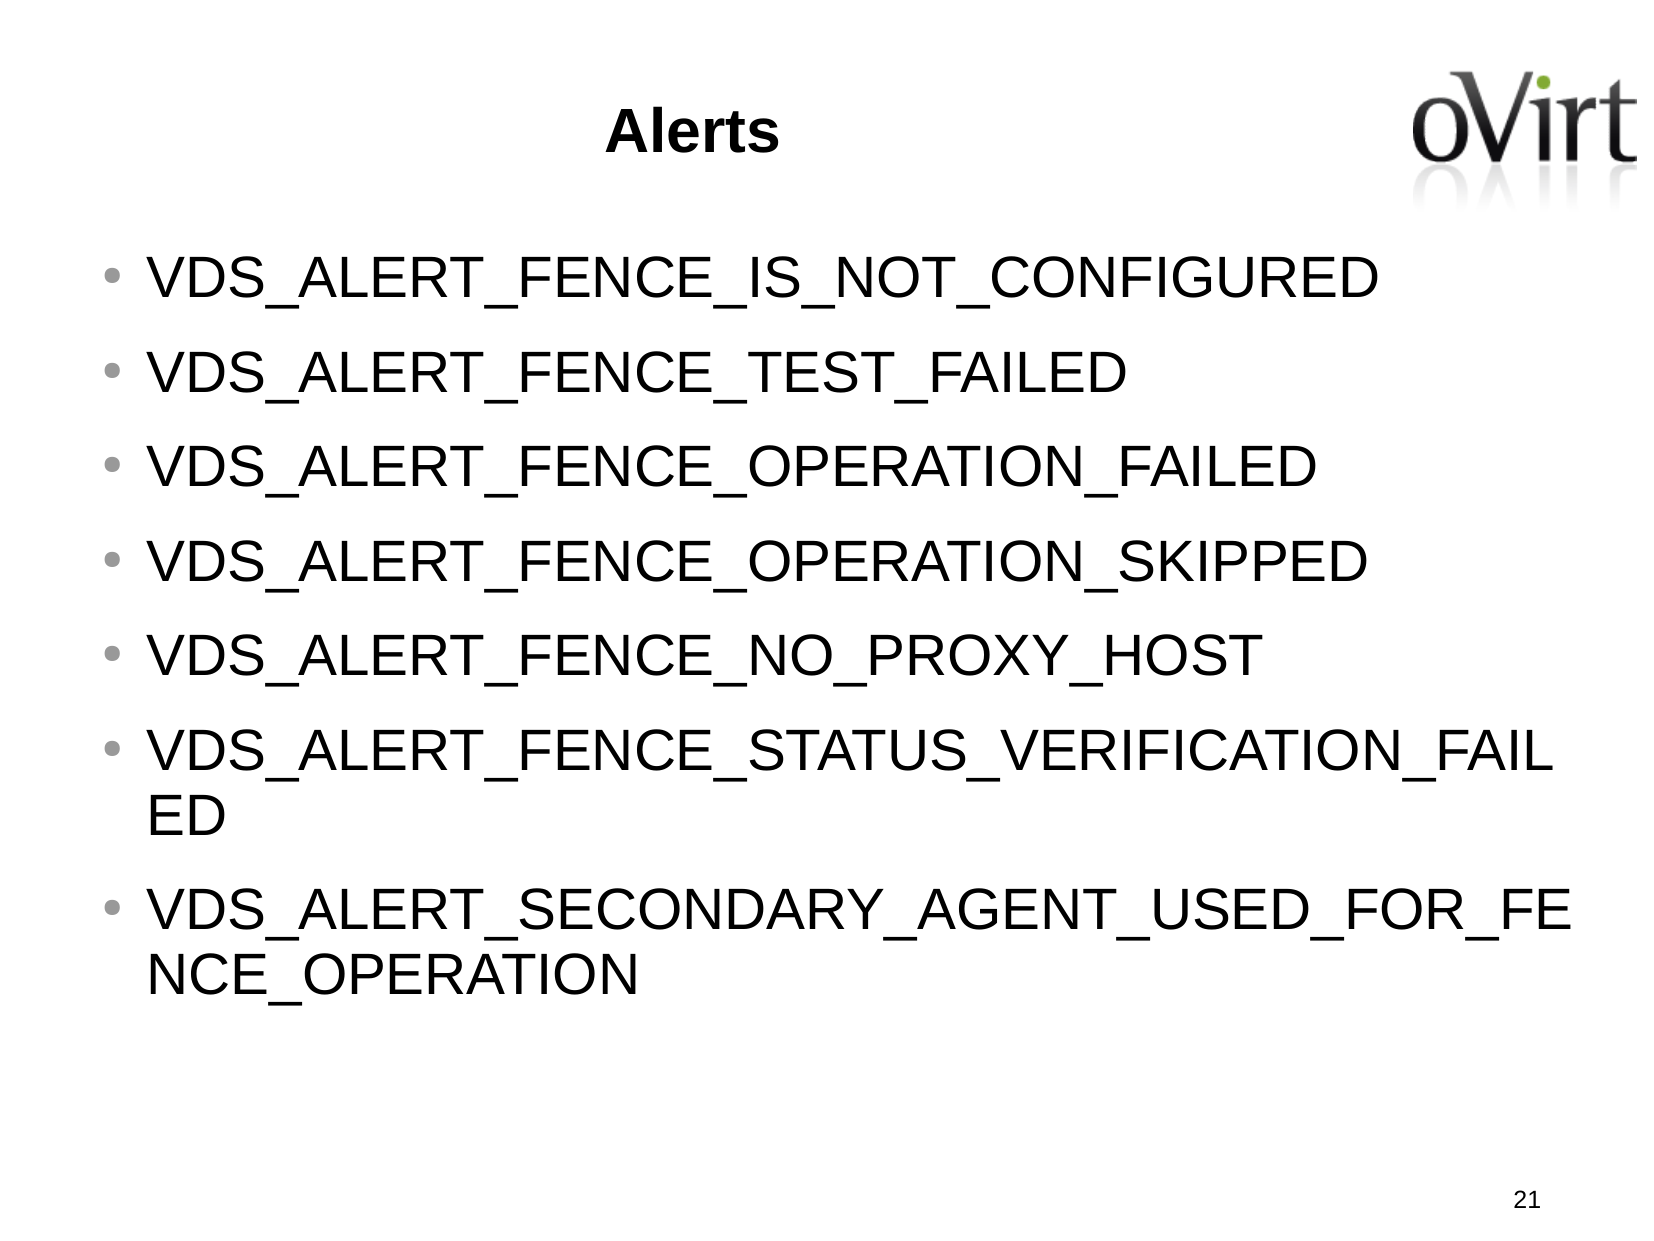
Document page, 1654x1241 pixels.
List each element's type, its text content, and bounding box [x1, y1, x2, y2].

title Alerts [82, 37, 1303, 226]
picture [1413, 63, 1637, 212]
list VDS_ALERT_FENCE_IS_NOT_CONFIGURED VDS_ALERT_FENCE_TEST_FAILED VDS_ALERT_FENCE_OPERATION_FAILED VDS_ALERT_FENCE_OPERATION_SKIPPED VDS_ALERT_FENCE_NO_PROXY_HOST VDS_ALERT_FENCE_STATUS_VERIFICATION_FAILED VDS_ALERT_SECONDARY_AGENT_USED_FOR_FENCE_OPERATION [86, 244, 1576, 1039]
